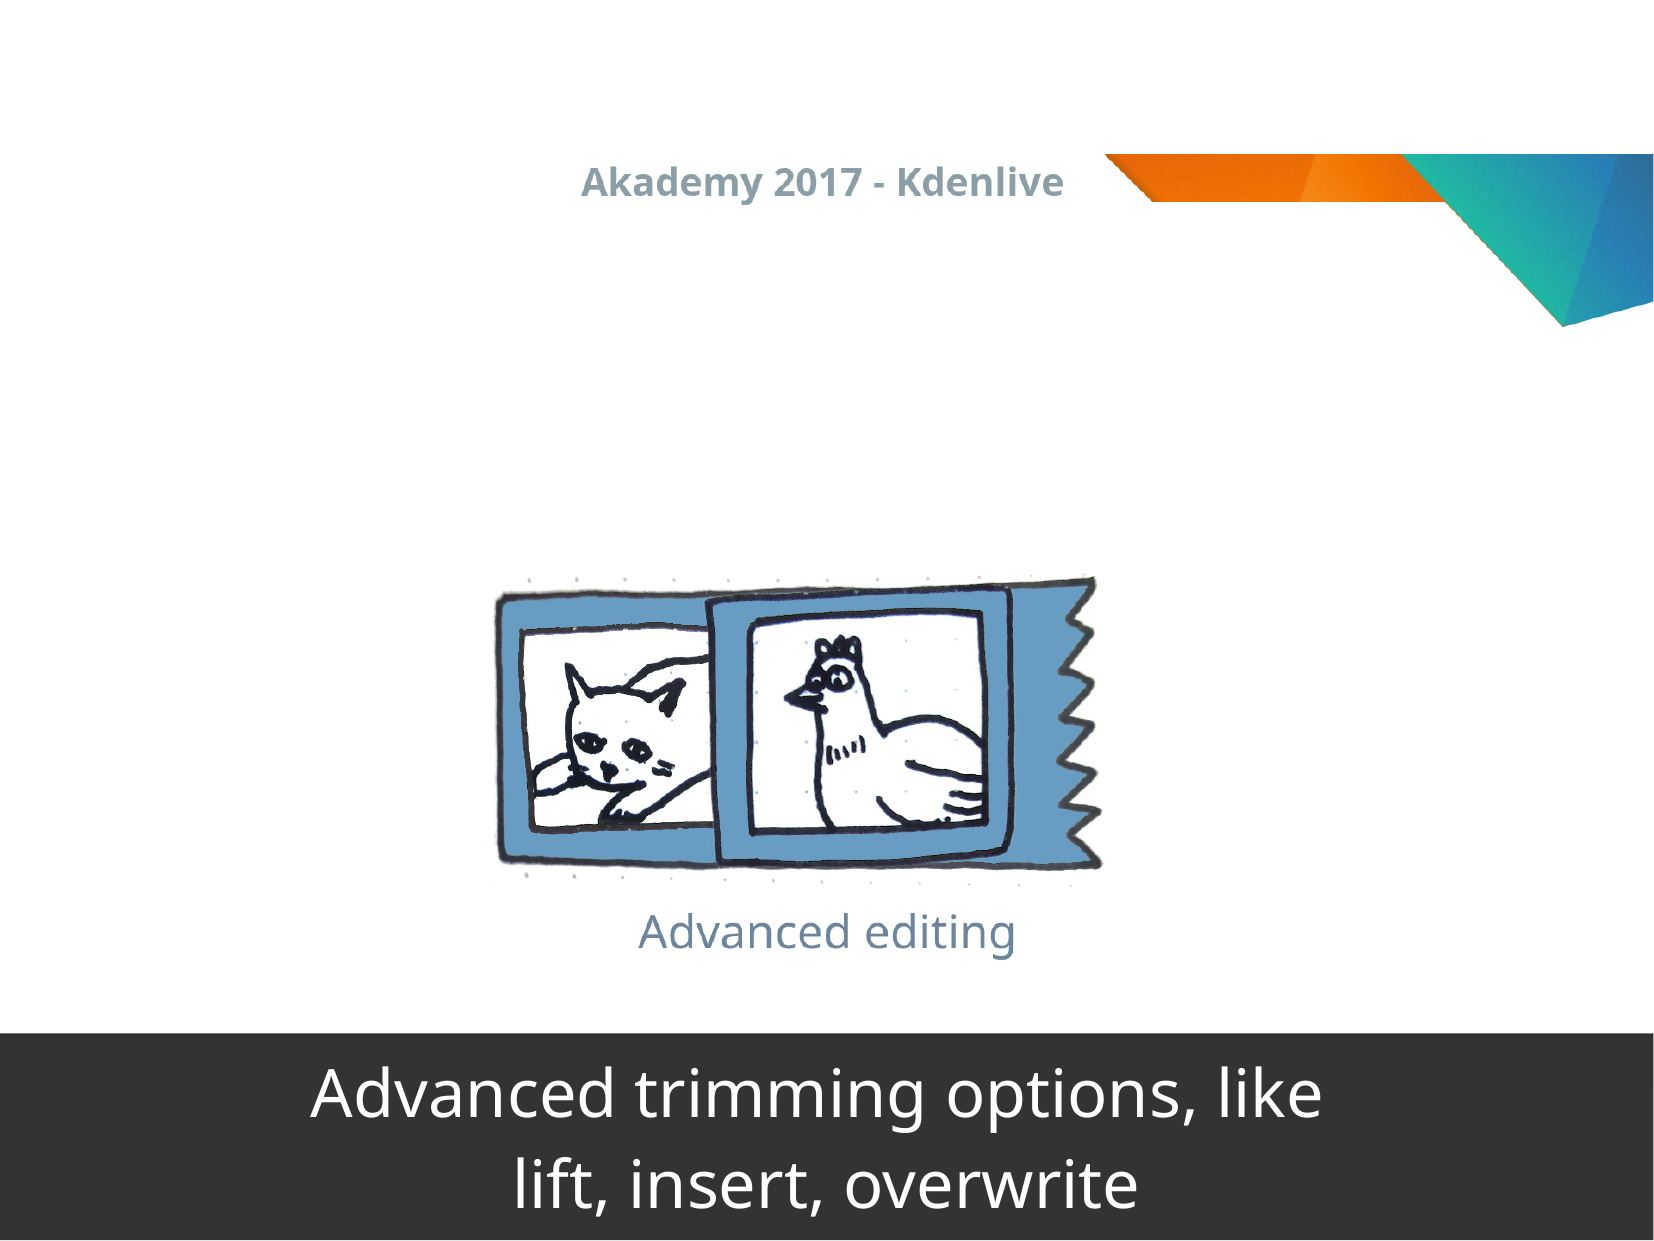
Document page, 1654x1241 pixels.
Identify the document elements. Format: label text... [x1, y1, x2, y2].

title Advanced trimming options, like lift, insert, overwrite [0, 1033, 1654, 1241]
picture [0, 154, 1654, 1033]
